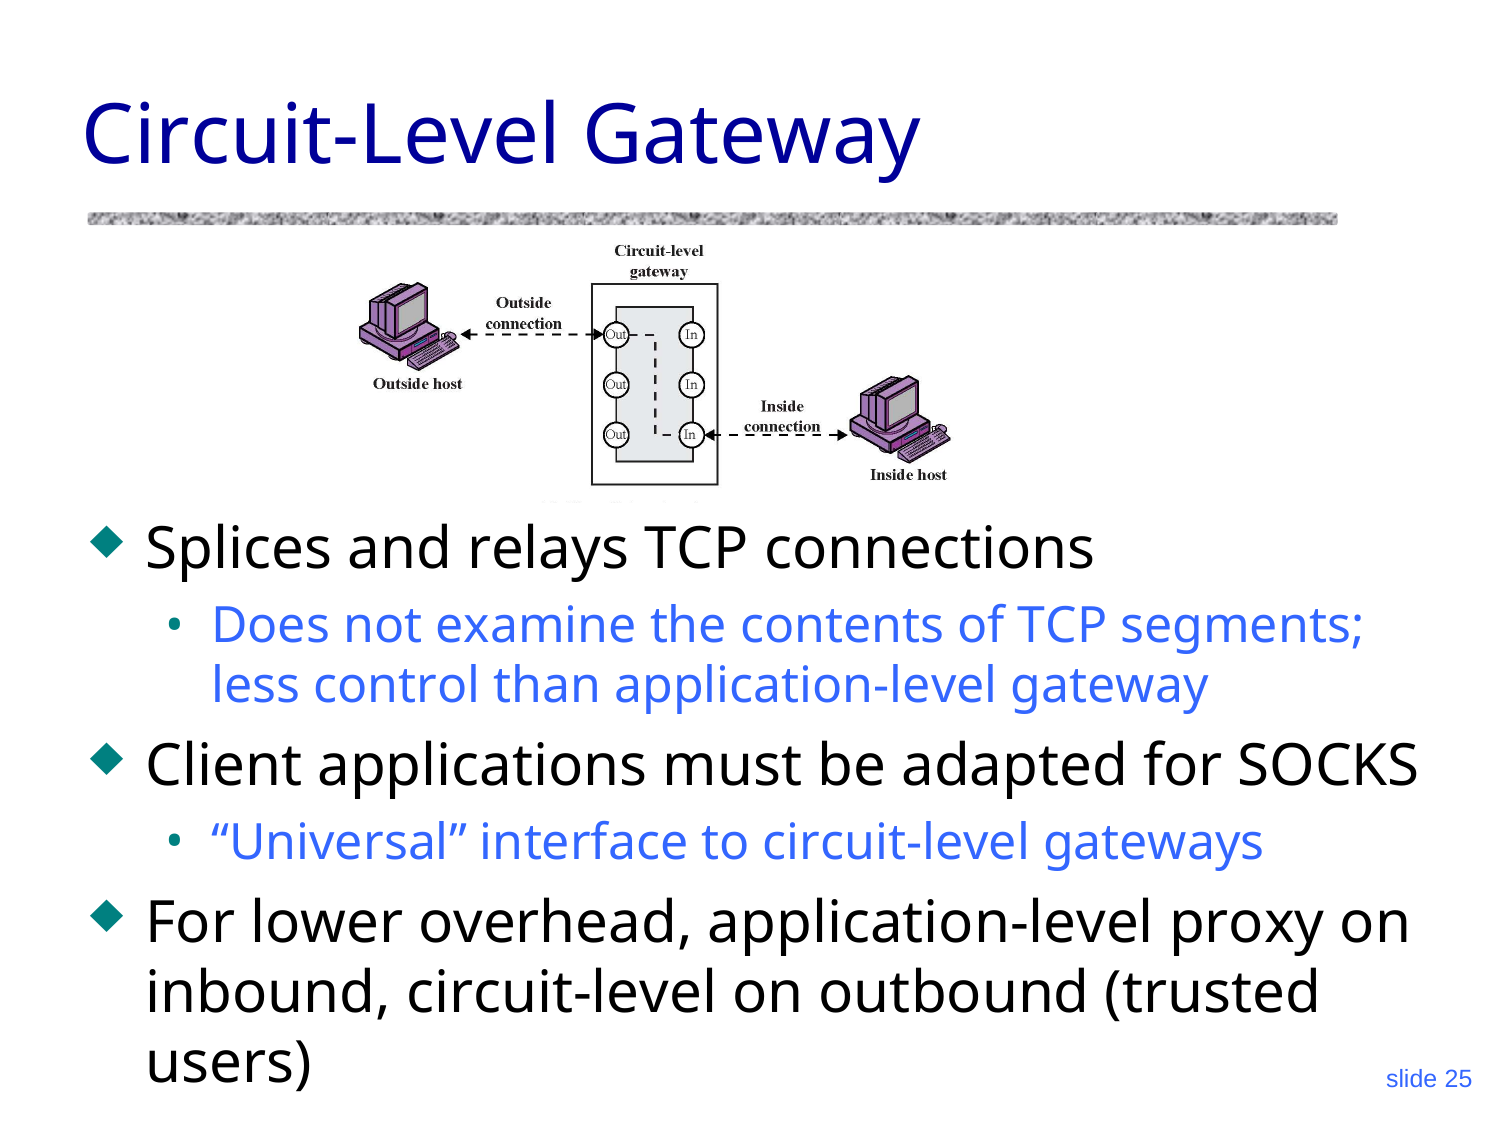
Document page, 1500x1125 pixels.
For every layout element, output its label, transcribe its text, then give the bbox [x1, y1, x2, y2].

text_box Splices and relays TCP connections Does not examine the contents of TCP segments; less control than application-level gateway Client applications must be adapted for SOCKS “Universal” interface to circuit-level gateways For lower overhead, application-level proxy on inbound, circuit-level on outbound (trusted users) [74, 502, 1450, 1101]
picture [337, 237, 1000, 503]
text_box Circuit-Level Gateway [66, 37, 1342, 188]
text_box slide <number> [1174, 1025, 1488, 1101]
picture [87, 212, 1338, 226]
